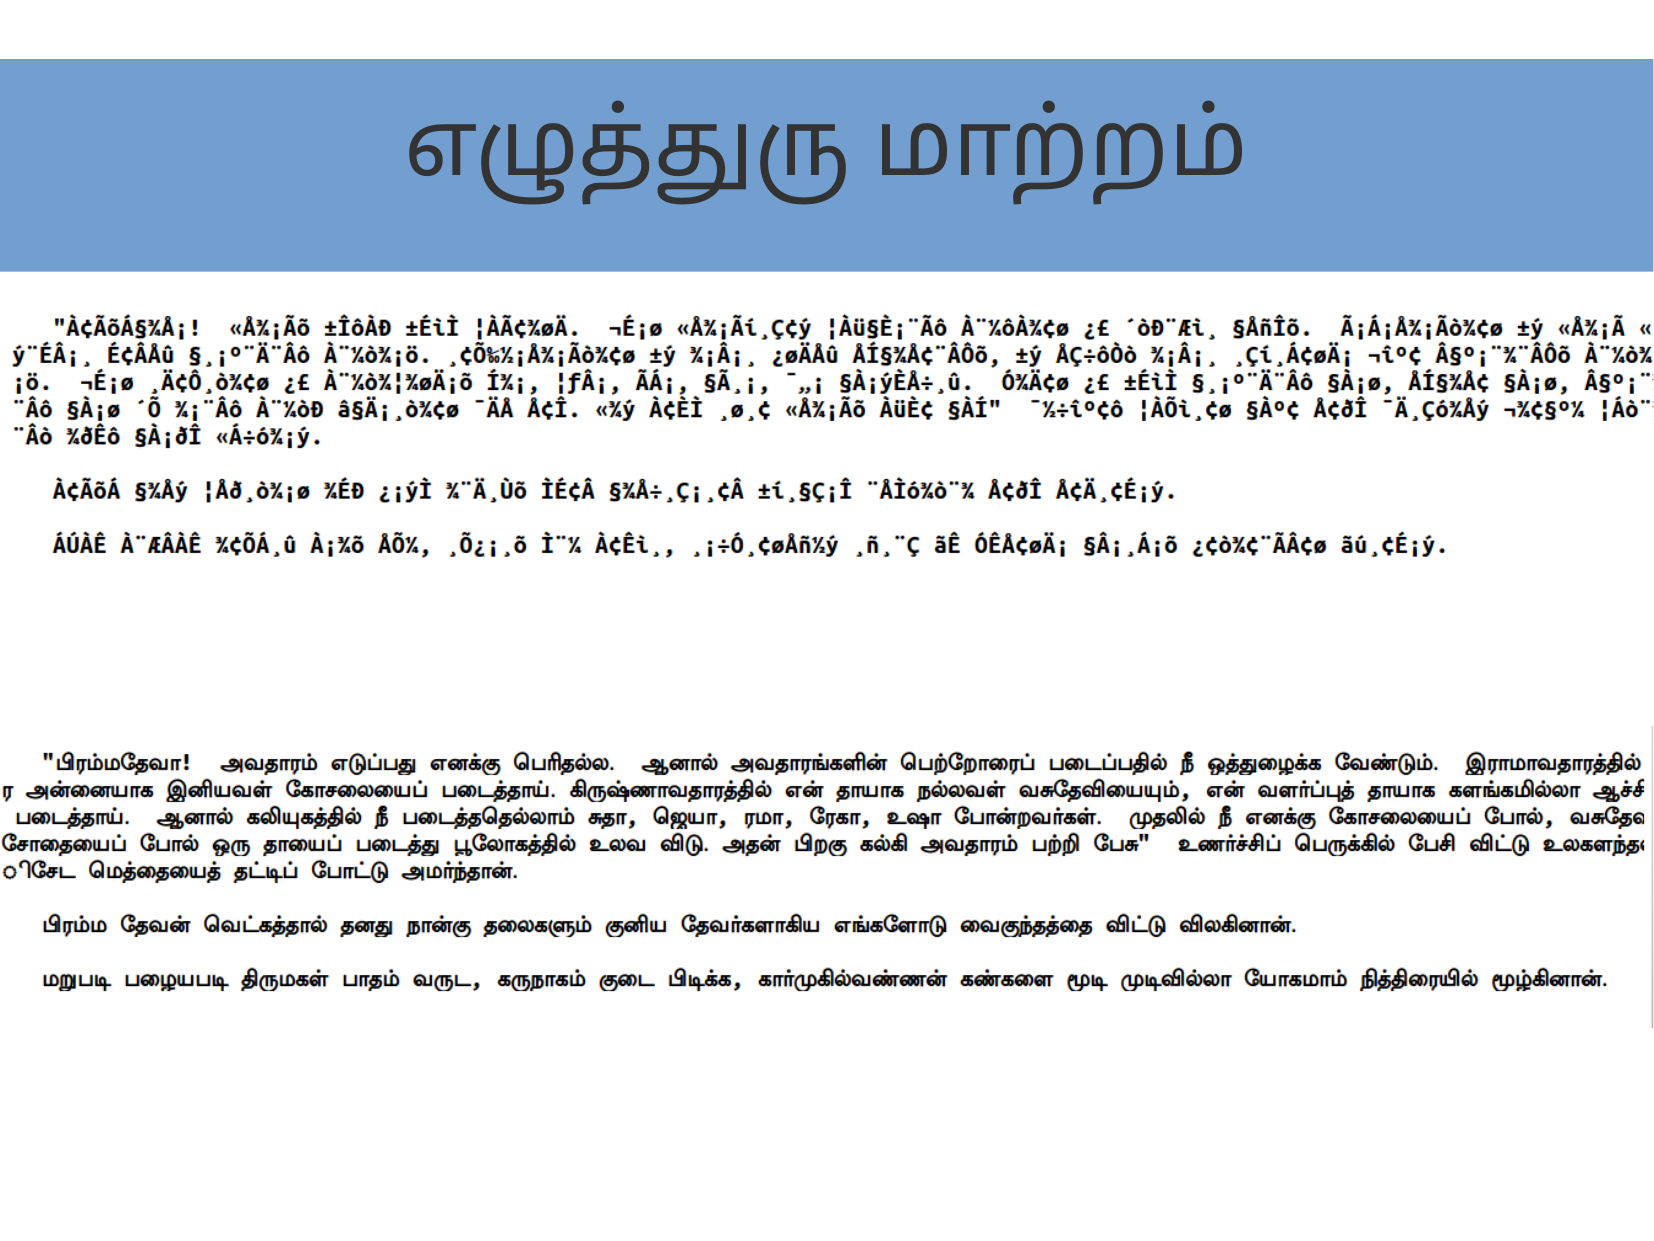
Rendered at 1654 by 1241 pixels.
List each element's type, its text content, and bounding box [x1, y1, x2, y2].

picture [11, 289, 1654, 579]
picture [0, 726, 1654, 1028]
text_box [0, 59, 1654, 272]
title எழுத்துரு மாற்றம் [82, 49, 1571, 257]
